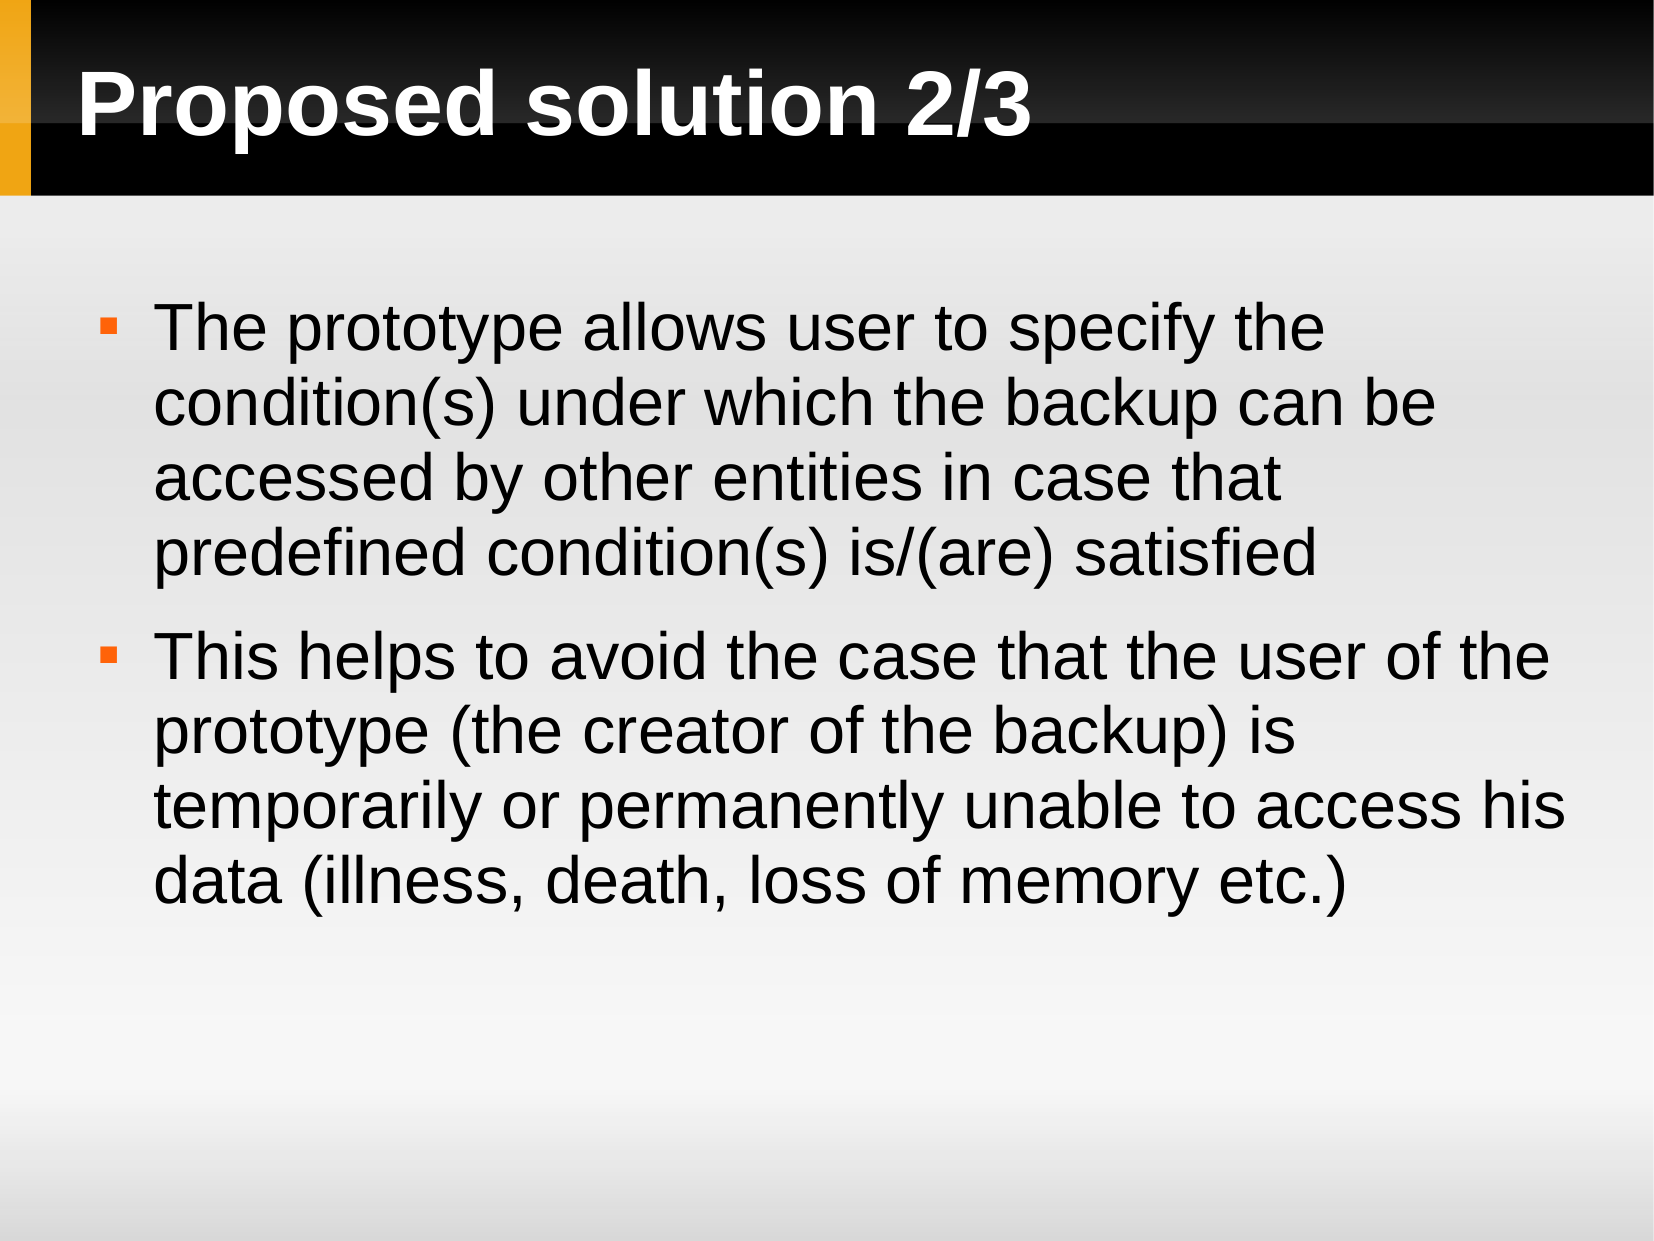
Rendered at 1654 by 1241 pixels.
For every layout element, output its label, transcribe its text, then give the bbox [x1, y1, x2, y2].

picture [0, 0, 1654, 1241]
list The prototype allows user to specify the condition(s) under which the backup can be accessed by other entities in case that predefined condition(s) is/(are) satisfied This helps to avoid the case that the user of the prototype (the creator of the backup) is temporarily or permanently unable to access his data (illness, death, loss of memory etc.) [82, 290, 1571, 1094]
title Proposed solution 2/3 [76, 7, 1565, 200]
